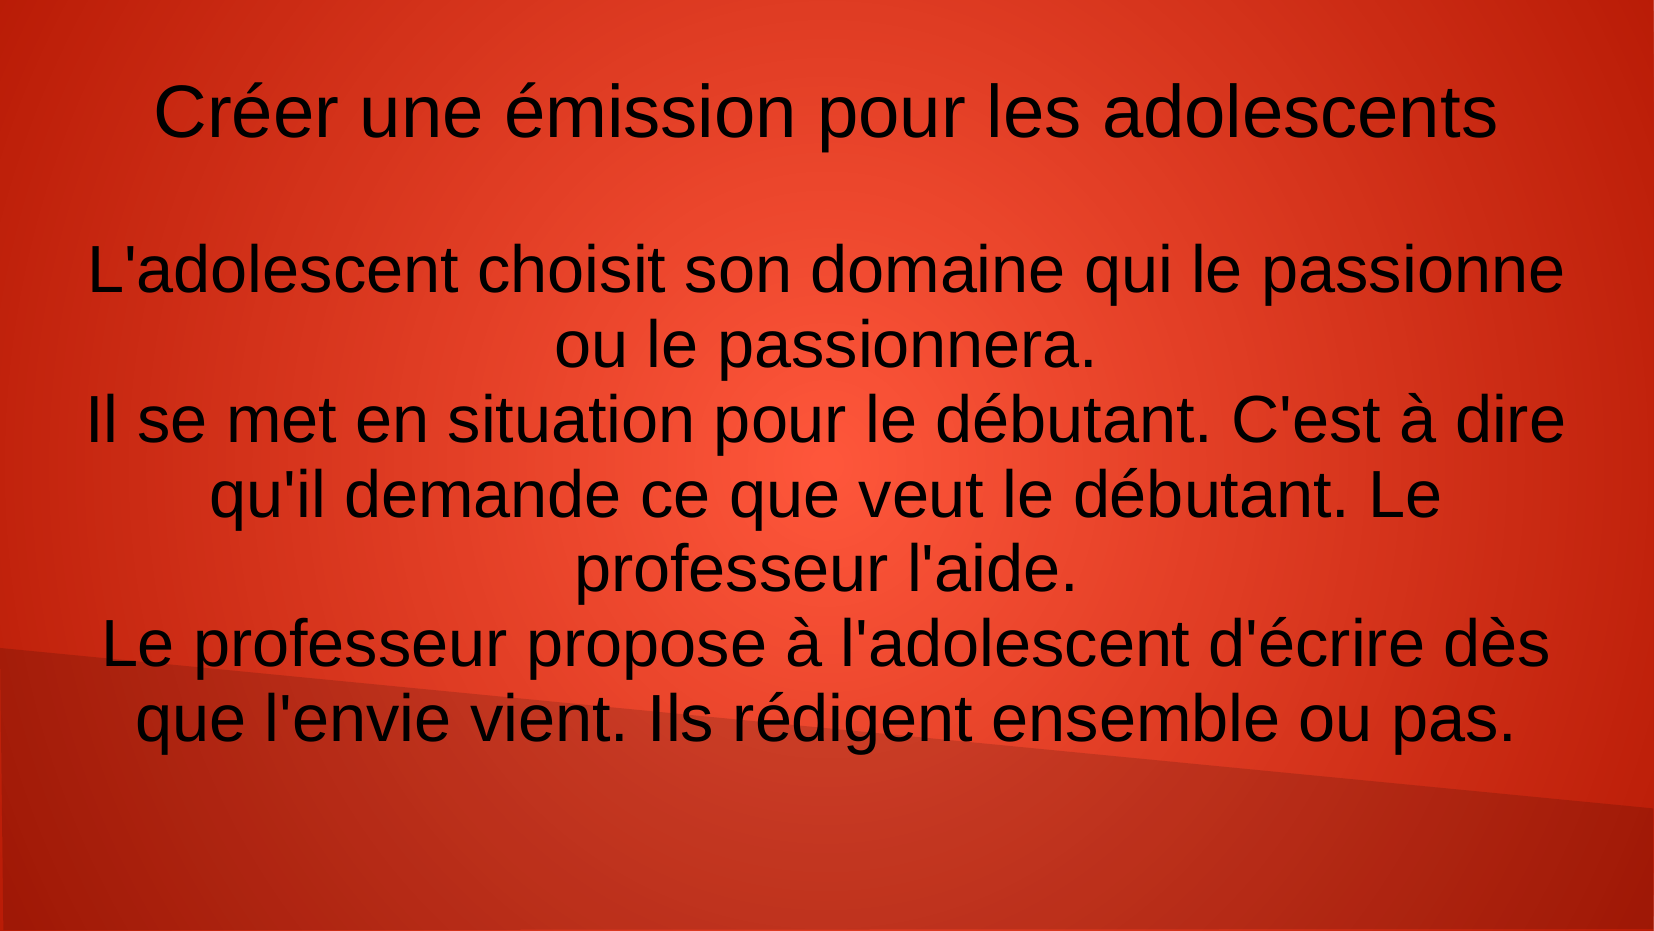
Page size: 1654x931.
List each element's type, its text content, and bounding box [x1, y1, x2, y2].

subtitle L'adolescent choisit son domaine qui le passionne ou le passionnera. Il se met en situation pour le débutant. C'est à dire qu'il demande ce que veut le débutant. Le professeur l'aide. Le professeur propose à l'adolescent d'écrire dès que l'envie vient. Ils rédigent ensemble ou pas. [82, 224, 1571, 764]
title Créer une émission pour les adolescents [82, 35, 1571, 189]
